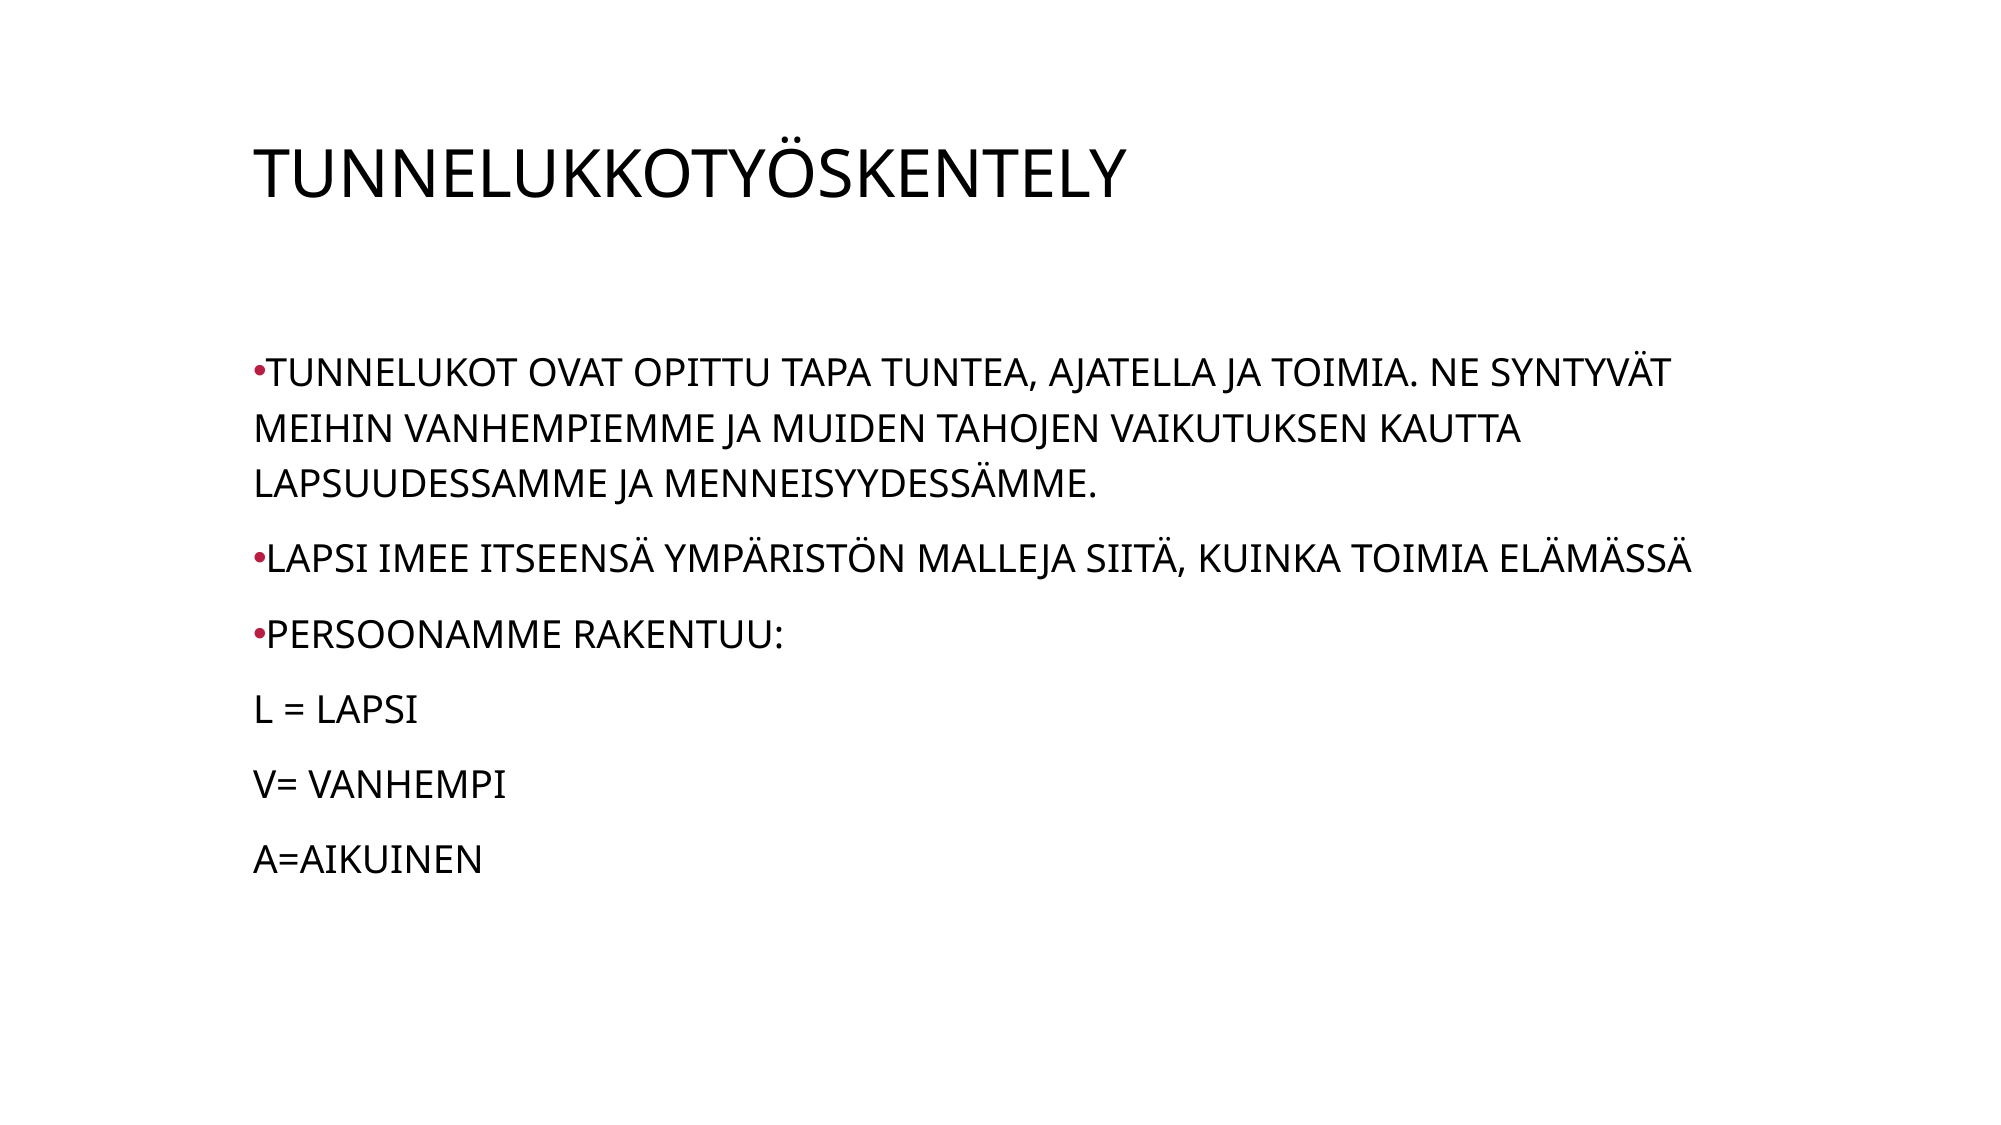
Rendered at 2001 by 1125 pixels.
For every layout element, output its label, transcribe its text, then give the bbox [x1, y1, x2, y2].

title TUNNELUKKOTYÖSKENTELY [238, 131, 1814, 305]
list TUNNELUKOT OVAT OPITTU TAPA TUNTEA, AJATELLA JA TOIMIA. NE SYNTYVÄT MEIHIN VANHEMPIEMME JA MUIDEN TAHOJEN VAIKUTUKSEN KAUTTA LAPSUUDESSAMME JA MENNEISYYDESSÄMME. LAPSI IMEE ITSEENSÄ YMPÄRISTÖN MALLEJA SIITÄ, KUINKA TOIMIA ELÄMÄSSÄ PERSOONAMME RAKENTUU: L = LAPSI V= VANHEMPI A=AIKUINEN [238, 330, 1814, 897]
